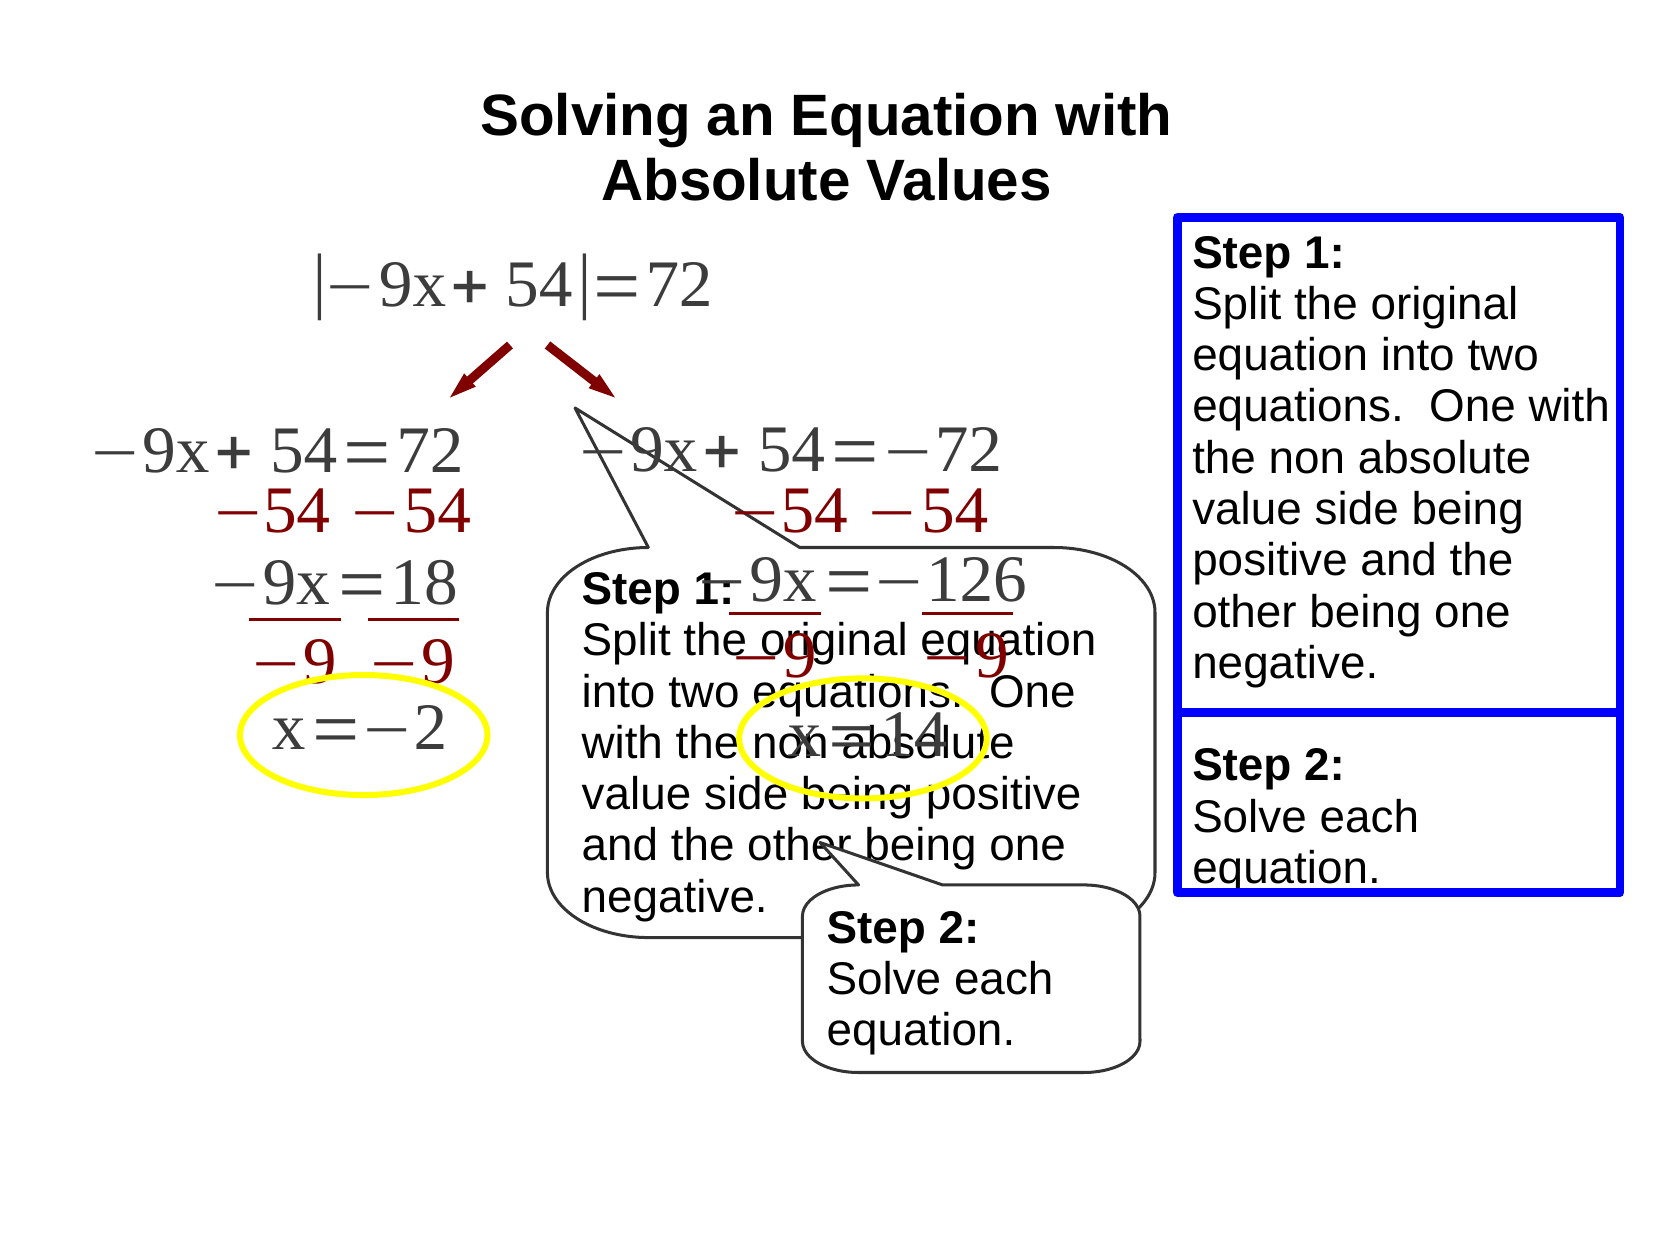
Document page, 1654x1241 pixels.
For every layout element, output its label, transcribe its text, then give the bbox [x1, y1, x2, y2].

chart [797, 682, 929, 692]
text_box Step 1: Split the original equation into two equations. One with the non absolute value side being positive and the other being one negative. Step 2: Solve each equation. [1182, 717, 1616, 888]
text_box Solving an Equation with Absolute Values [335, 75, 1319, 223]
chart [778, 696, 956, 771]
chart [570, 412, 1036, 692]
text_box Step 1: Split the original equation into two equations. One with the non absolute value side being positive and the other being one negative. [547, 487, 1156, 938]
chart [262, 679, 455, 764]
text_box Step 1: Split the original equation into two equations. One with the non absolute value side being positive and the other being one negative. Step 2: Solve each equation. [1182, 222, 1616, 708]
text_box Step 1: Split the original equation into two equations. One with the non absolute value side being positive and the other being one negative. Step 2: Solve each equation. [1177, 219, 1636, 942]
chart [82, 413, 481, 698]
chart [300, 247, 720, 325]
text_box Step 1: Split the original equation into two equations. One with the non absolute value side being positive and the other being one negative. [743, 699, 981, 795]
text_box Step 2: Solve each equation. [802, 842, 1141, 1073]
